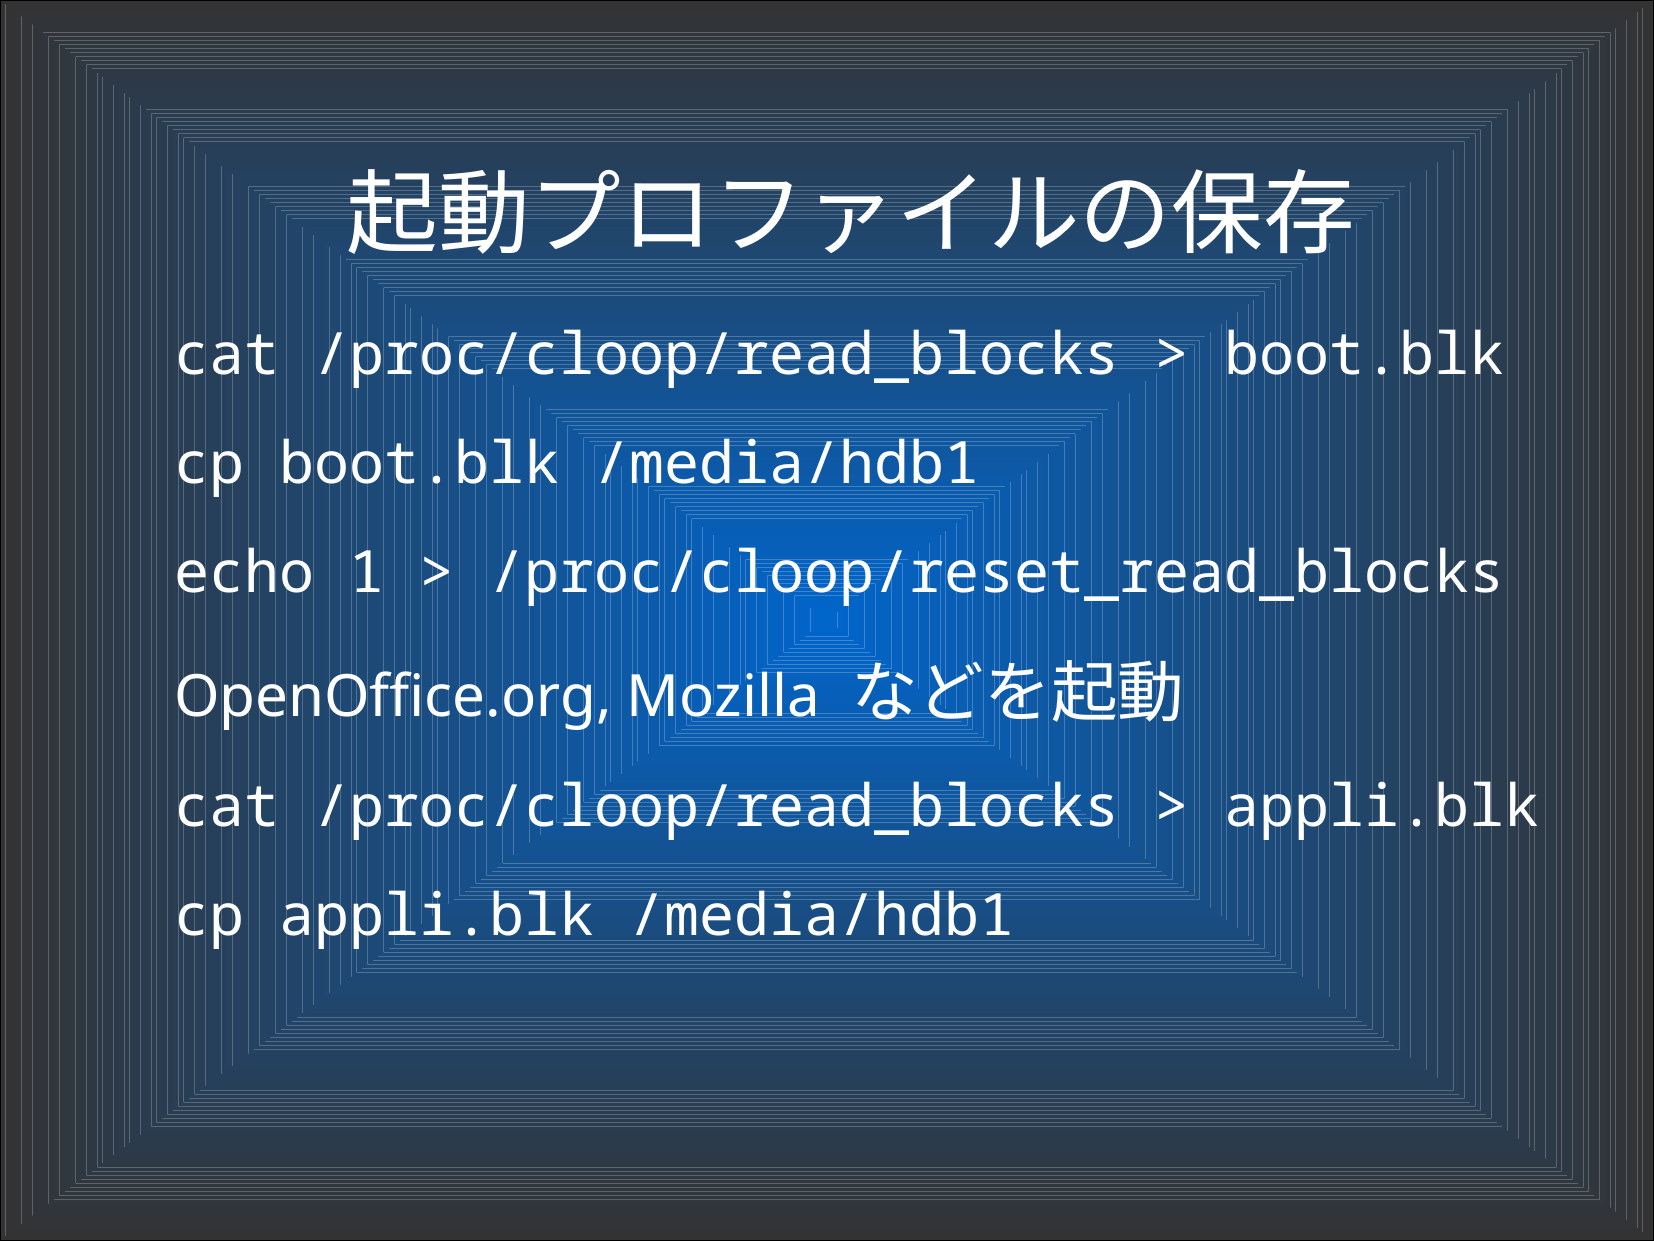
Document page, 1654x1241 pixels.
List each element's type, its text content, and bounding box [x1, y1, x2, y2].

title 起動プロファイルの保存 [121, 102, 1534, 311]
list cat /proc/cloop/read_blocks > boot.blk cp boot.blk /media/hdb1 echo 1 > /proc/cloop/reset_read_blocks OpenOffice.org, Mozilla などを起動 cat /proc/cloop/read_blocks > appli.blk cp appli.blk /media/hdb1 [121, 312, 1654, 1241]
